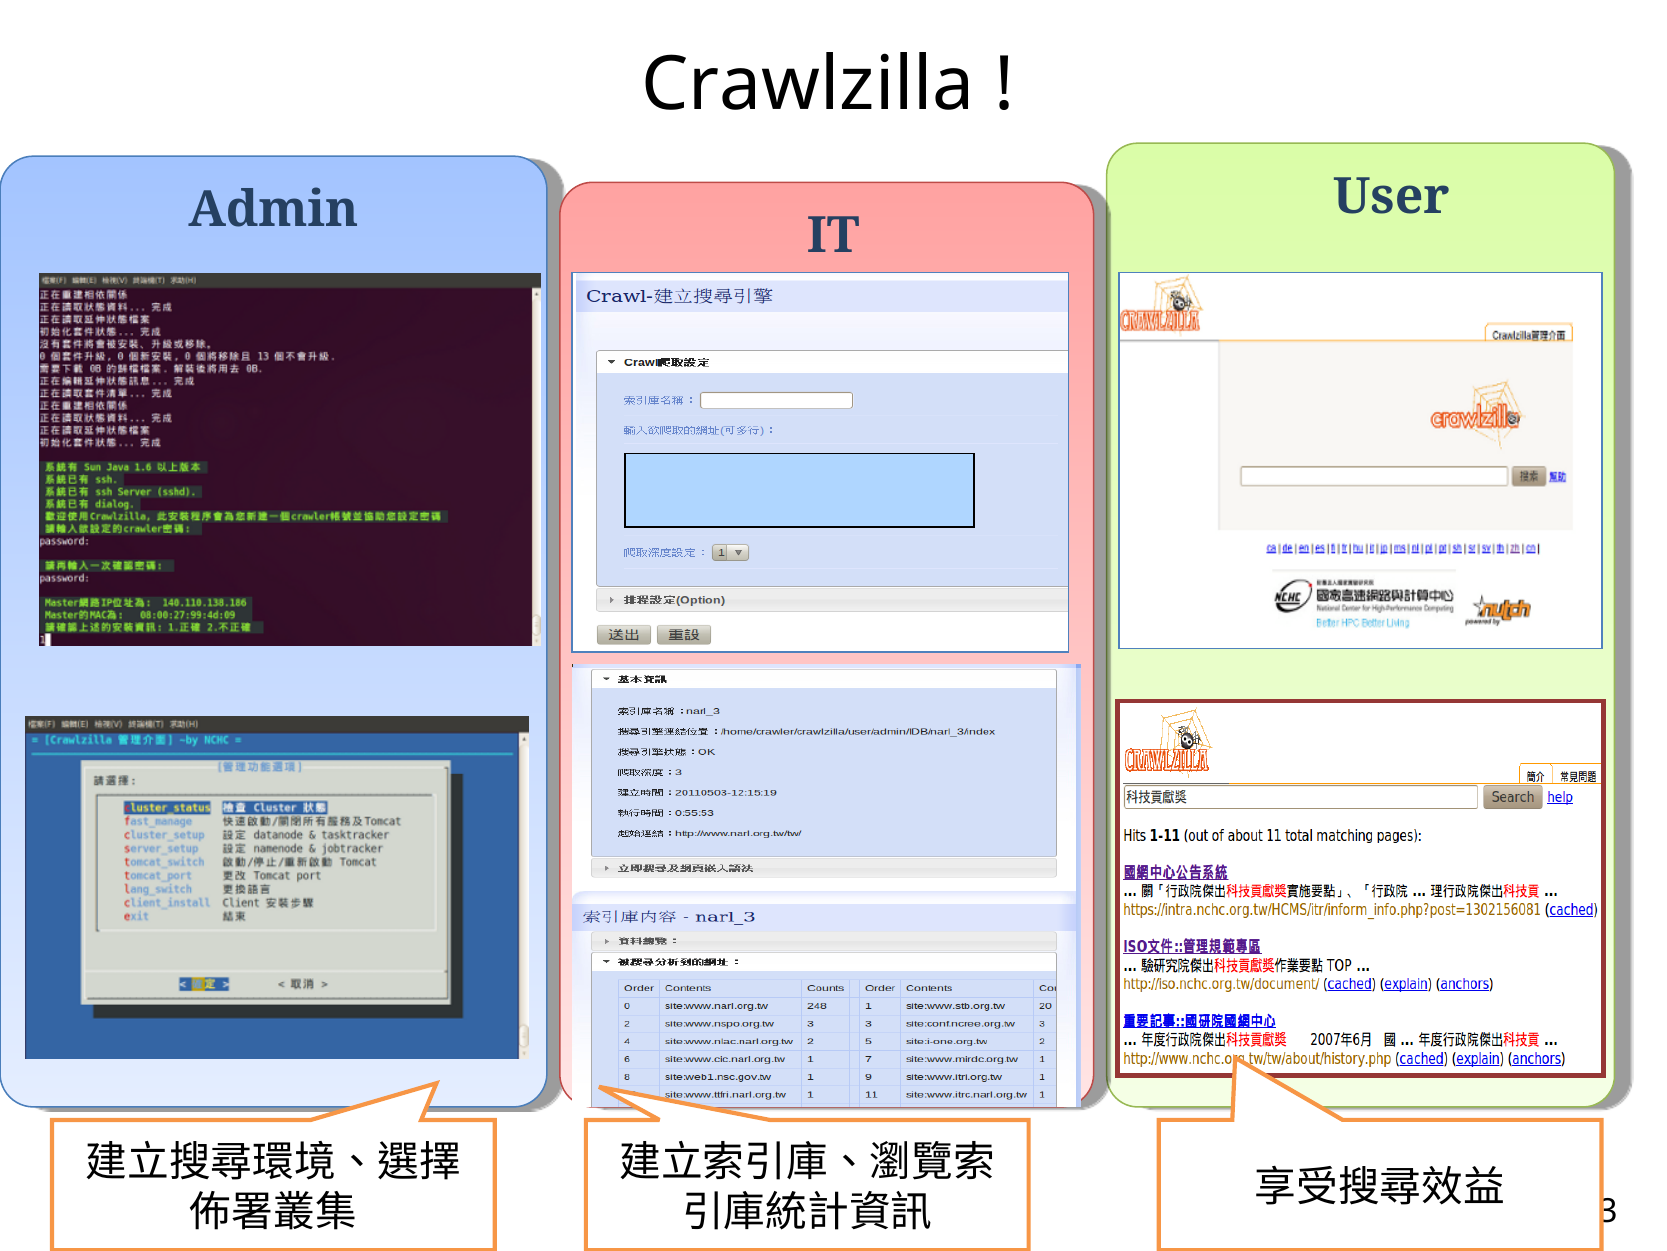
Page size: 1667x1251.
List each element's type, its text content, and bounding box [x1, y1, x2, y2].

picture [572, 273, 1068, 652]
text_box IT [716, 194, 951, 271]
picture [1119, 703, 1602, 1074]
picture [25, 716, 529, 1059]
text_box Admin [156, 168, 391, 245]
text_box 建立搜尋環境、選擇佈署叢集 [52, 1083, 495, 1251]
text_box [559, 182, 1094, 1101]
picture [39, 273, 541, 646]
picture [572, 664, 1081, 1107]
text_box [1106, 143, 1615, 1107]
text_box 建立索引庫、瀏覽索引庫統計資訊 [585, 1086, 1029, 1251]
title Crawlzilla ! [78, 15, 1579, 155]
picture [1119, 273, 1602, 648]
text_box User [1280, 156, 1504, 232]
text_box [0, 156, 547, 1107]
text_box 享受搜尋效益 [1158, 1057, 1602, 1251]
